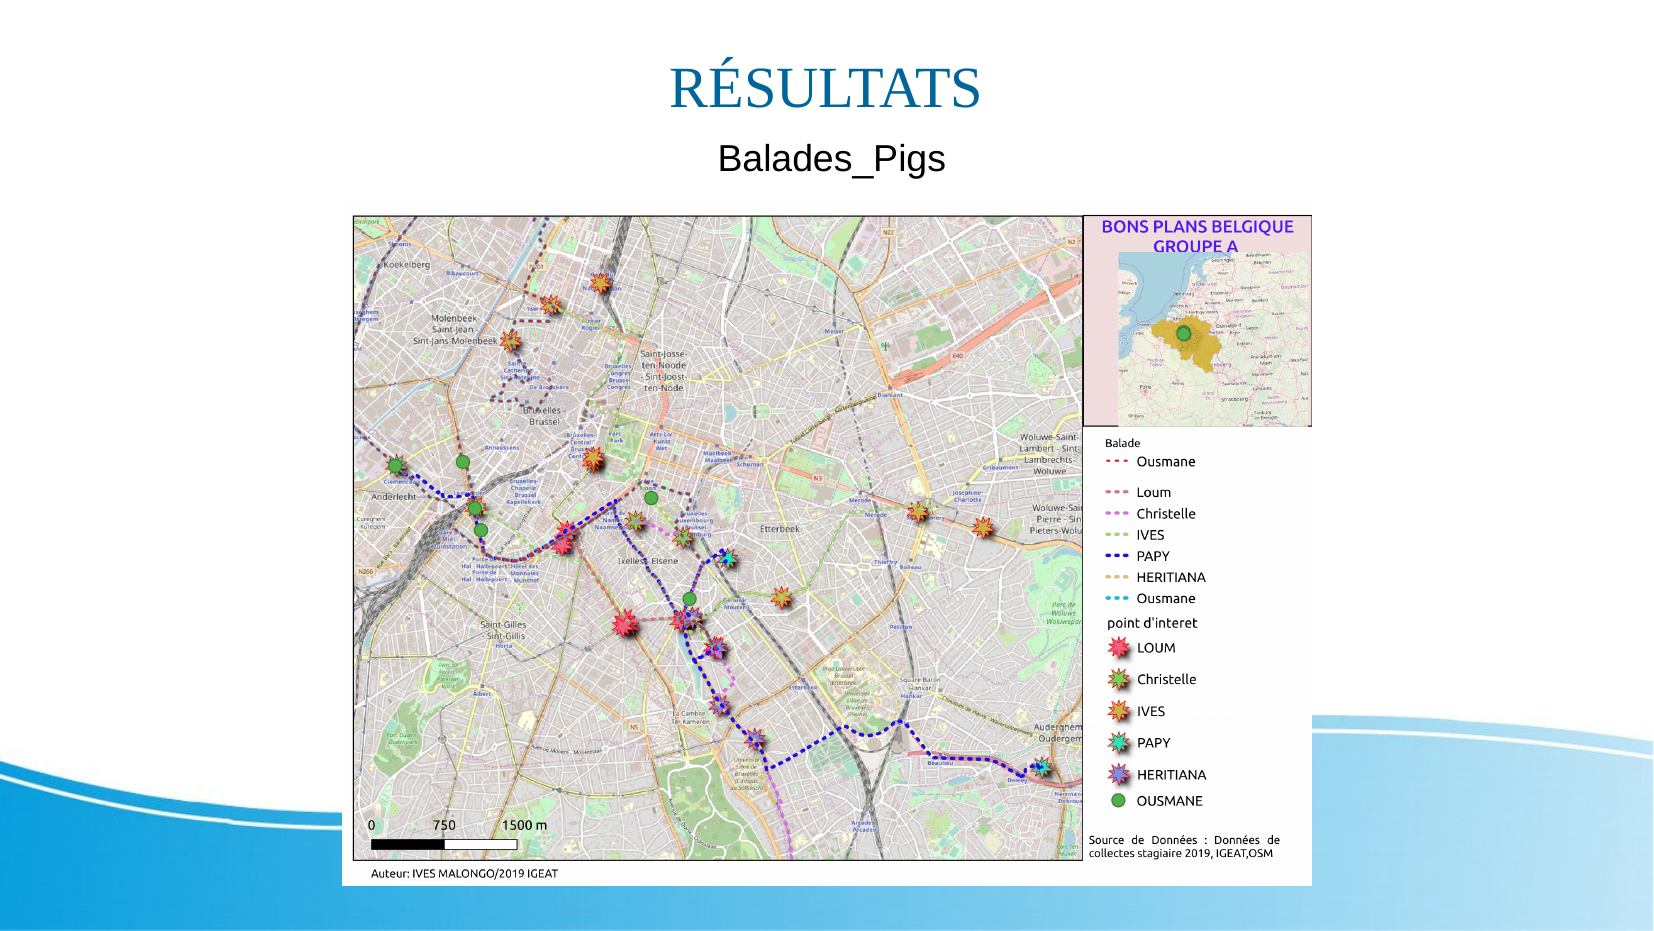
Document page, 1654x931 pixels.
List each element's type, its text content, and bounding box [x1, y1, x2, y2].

picture [0, 200, 1654, 931]
text_box Balades_Pigs [702, 129, 1140, 187]
title RÉSULTATS [82, 10, 1571, 166]
